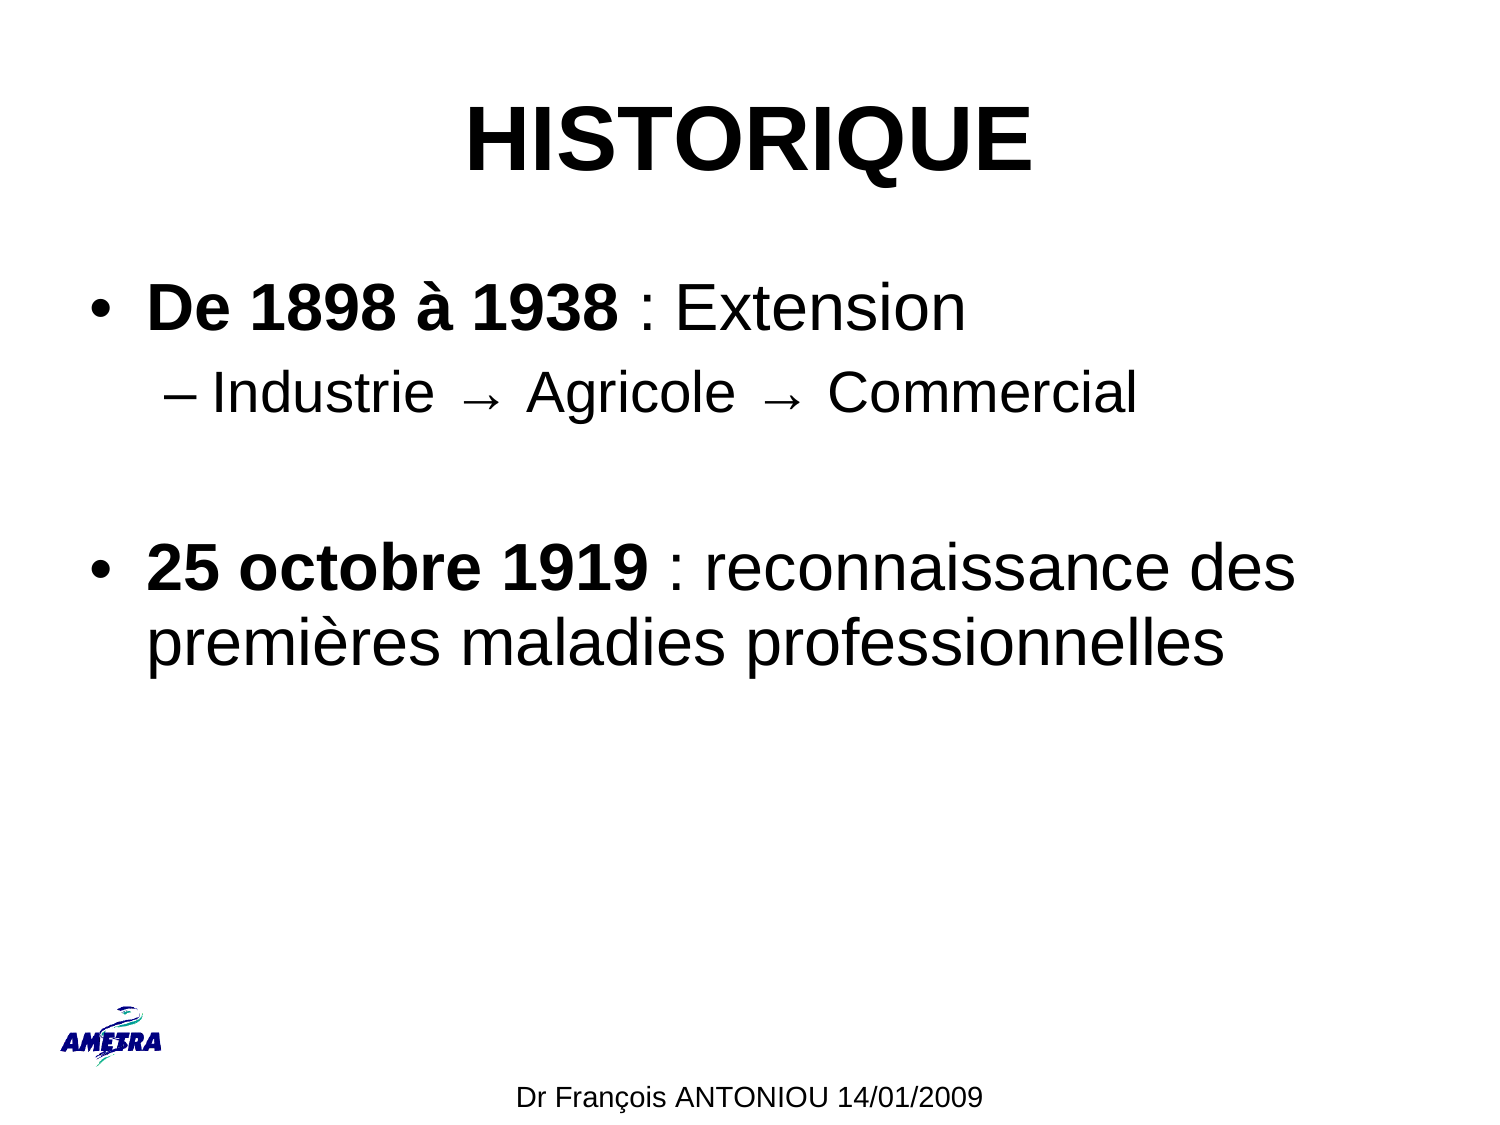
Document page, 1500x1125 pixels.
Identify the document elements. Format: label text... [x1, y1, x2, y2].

picture [41, 984, 184, 1093]
title HISTORIQUE [75, 45, 1426, 233]
list De 1898 à 1938 : Extension Industrie → Agricole → Commercial 25 octobre 1919 : reconnaissance des premières maladies professionnelles [75, 262, 1426, 1005]
